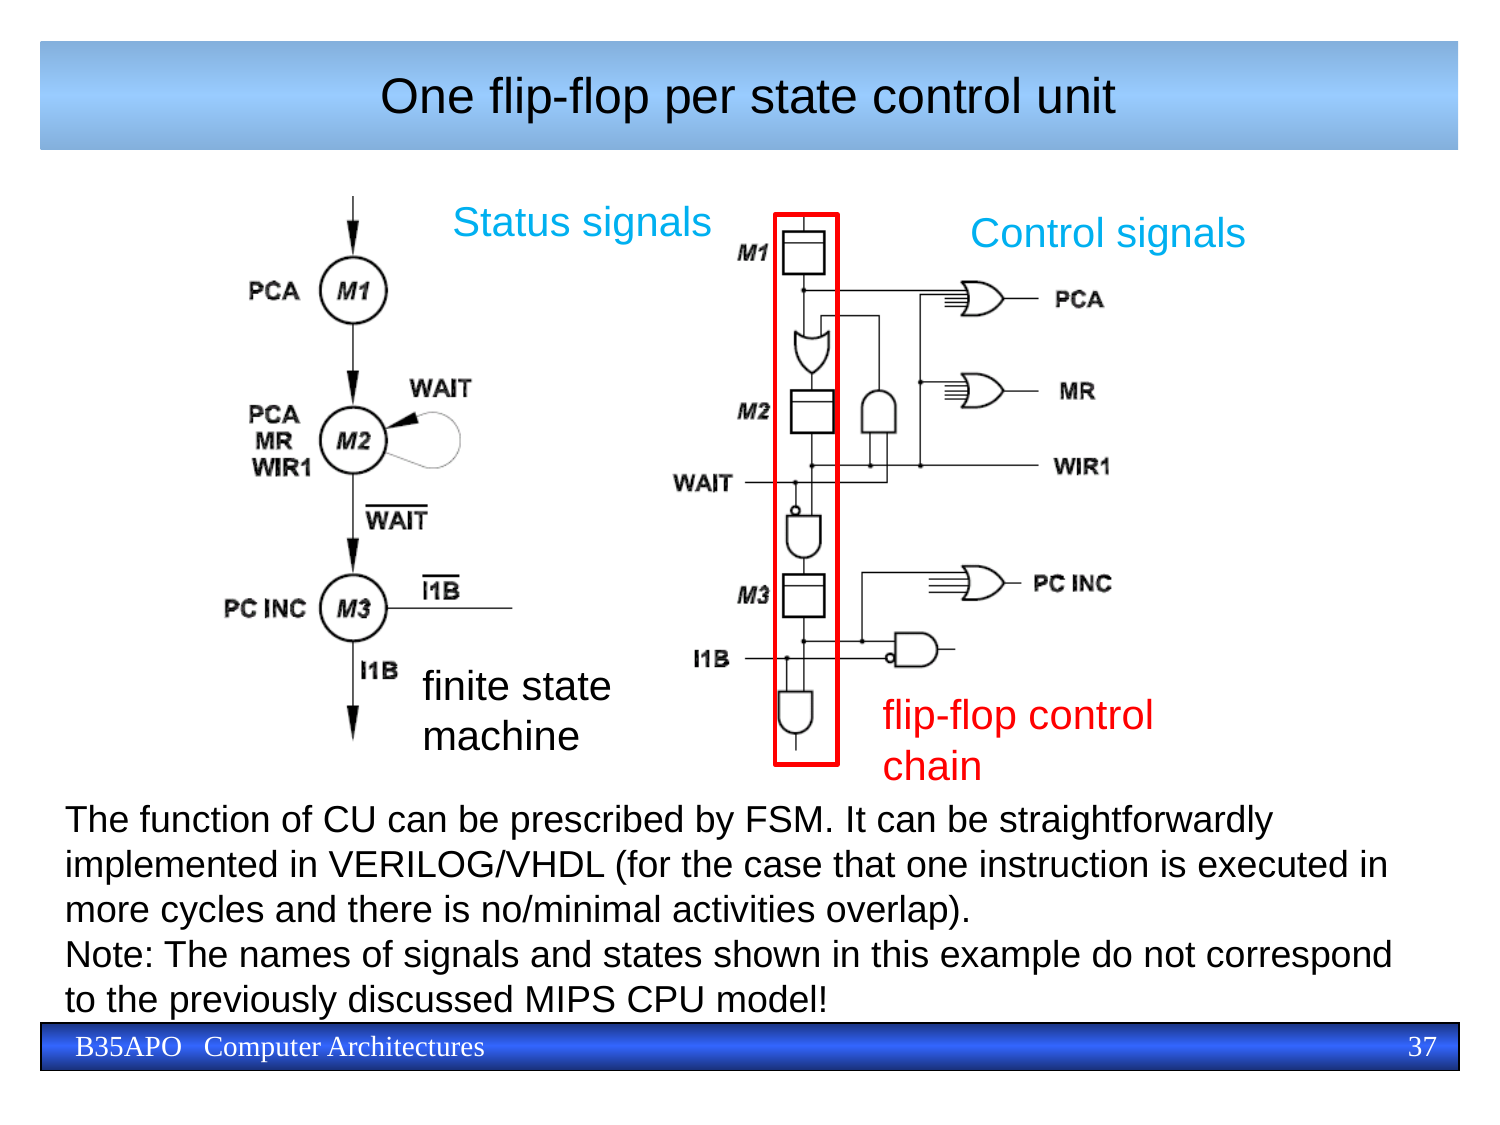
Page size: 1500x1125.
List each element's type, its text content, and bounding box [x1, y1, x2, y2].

text_box finite state machine [407, 651, 636, 767]
title One flip-flop per state control unit [40, 41, 1459, 150]
text_box Control signals [955, 198, 1293, 264]
picture [207, 196, 1126, 756]
text_box Status signals [437, 186, 738, 253]
text_box The function of CU can be prescribed by FSM. It can be straightforwardly implemented in VERILOG/VHDL (for the case that one instruction is executed in more cycles and there is no/minimal activities overlap). Note: The names of signals and states shown in this example do not correspond to the previously discussed MIPS CPU model! [49, 786, 1413, 1028]
text_box flip-flop control chain [867, 680, 1238, 797]
picture [777, 217, 835, 756]
